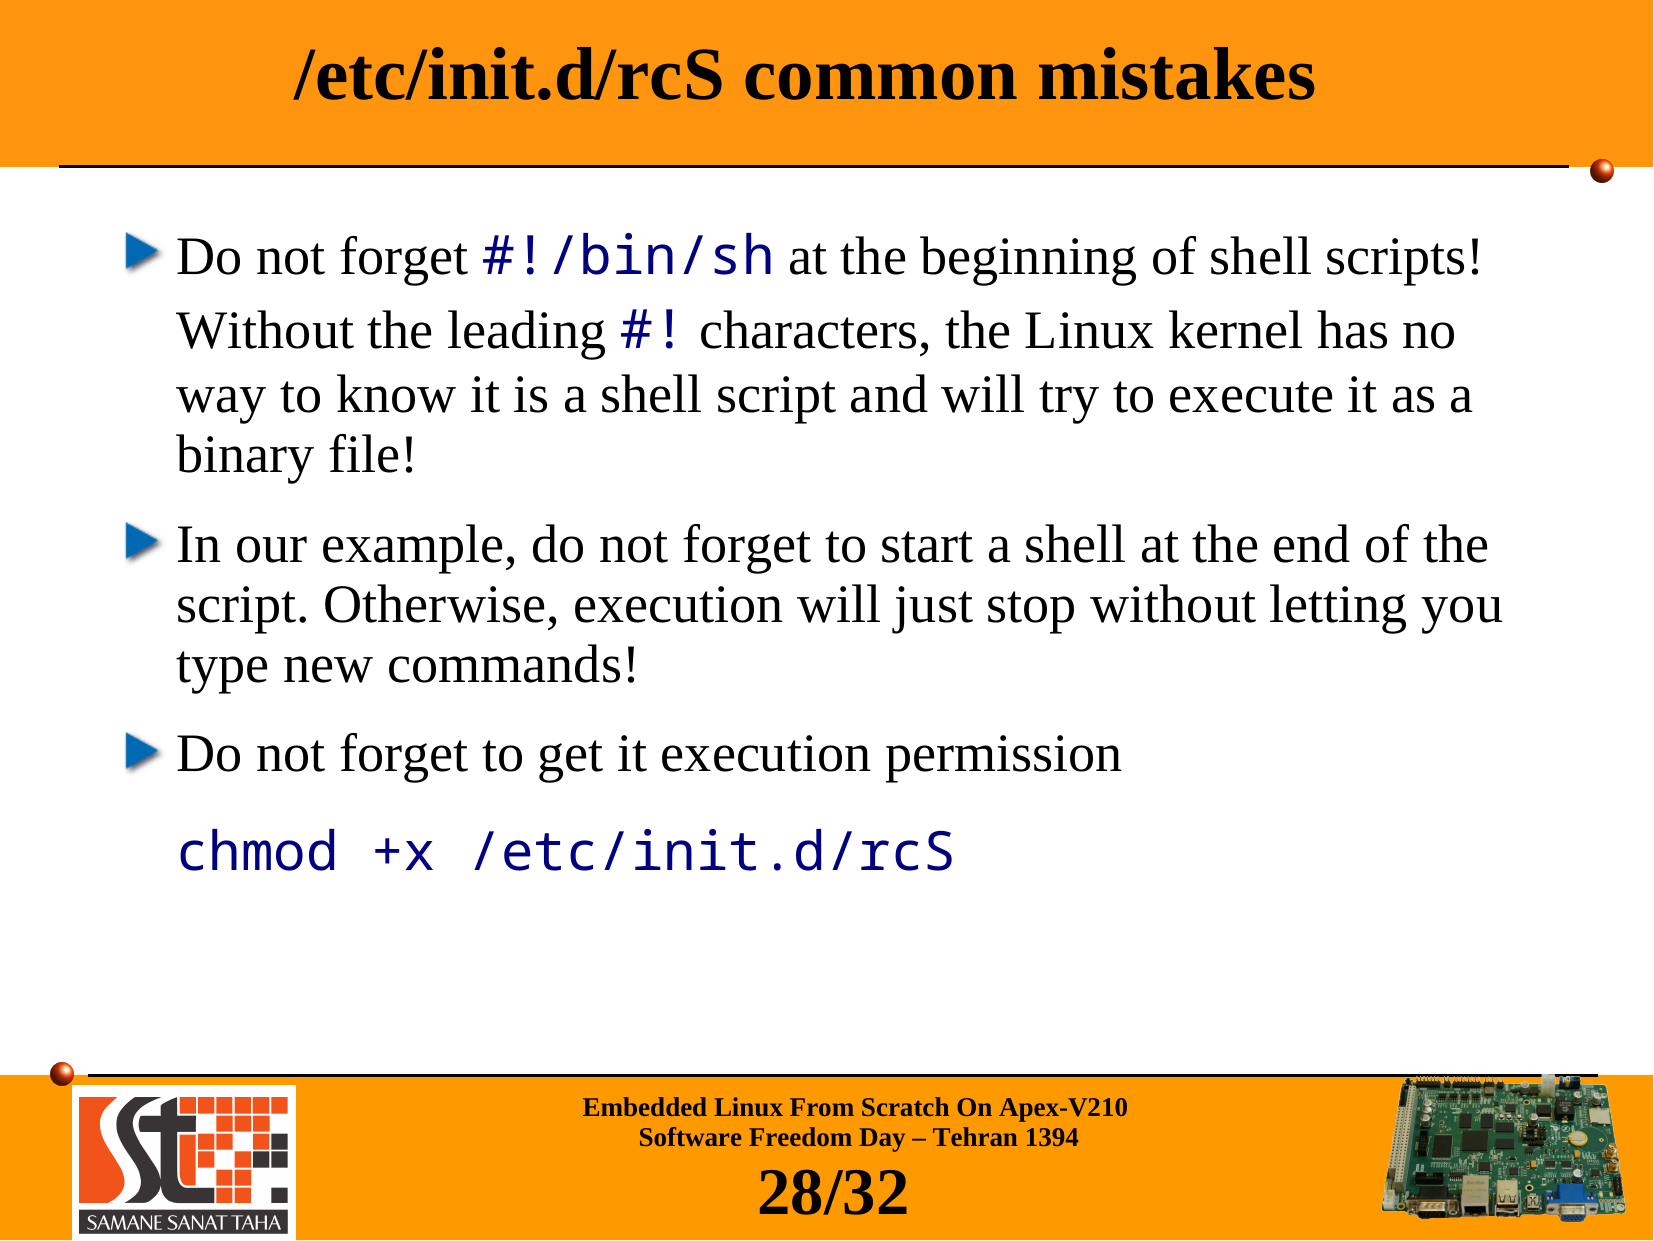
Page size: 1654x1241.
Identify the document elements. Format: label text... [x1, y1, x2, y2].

title /etc/init.d/rcS common mistakes [60, 25, 1551, 124]
list Do not forget #!/bin/sh at the beginning of shell scripts! Without the leading #! characters, the Linux kernel has no way to know it is a shell script and will try to execute it as a binary file! In our example, do not forget to start a shell at the end of the script. Otherwise, execution will just stop without letting you type new commands! Do not forget to get it execution permission chmod +x /etc/init.d/rcS [105, 216, 1518, 980]
picture [72, 1085, 296, 1241]
picture [1371, 1074, 1626, 1236]
